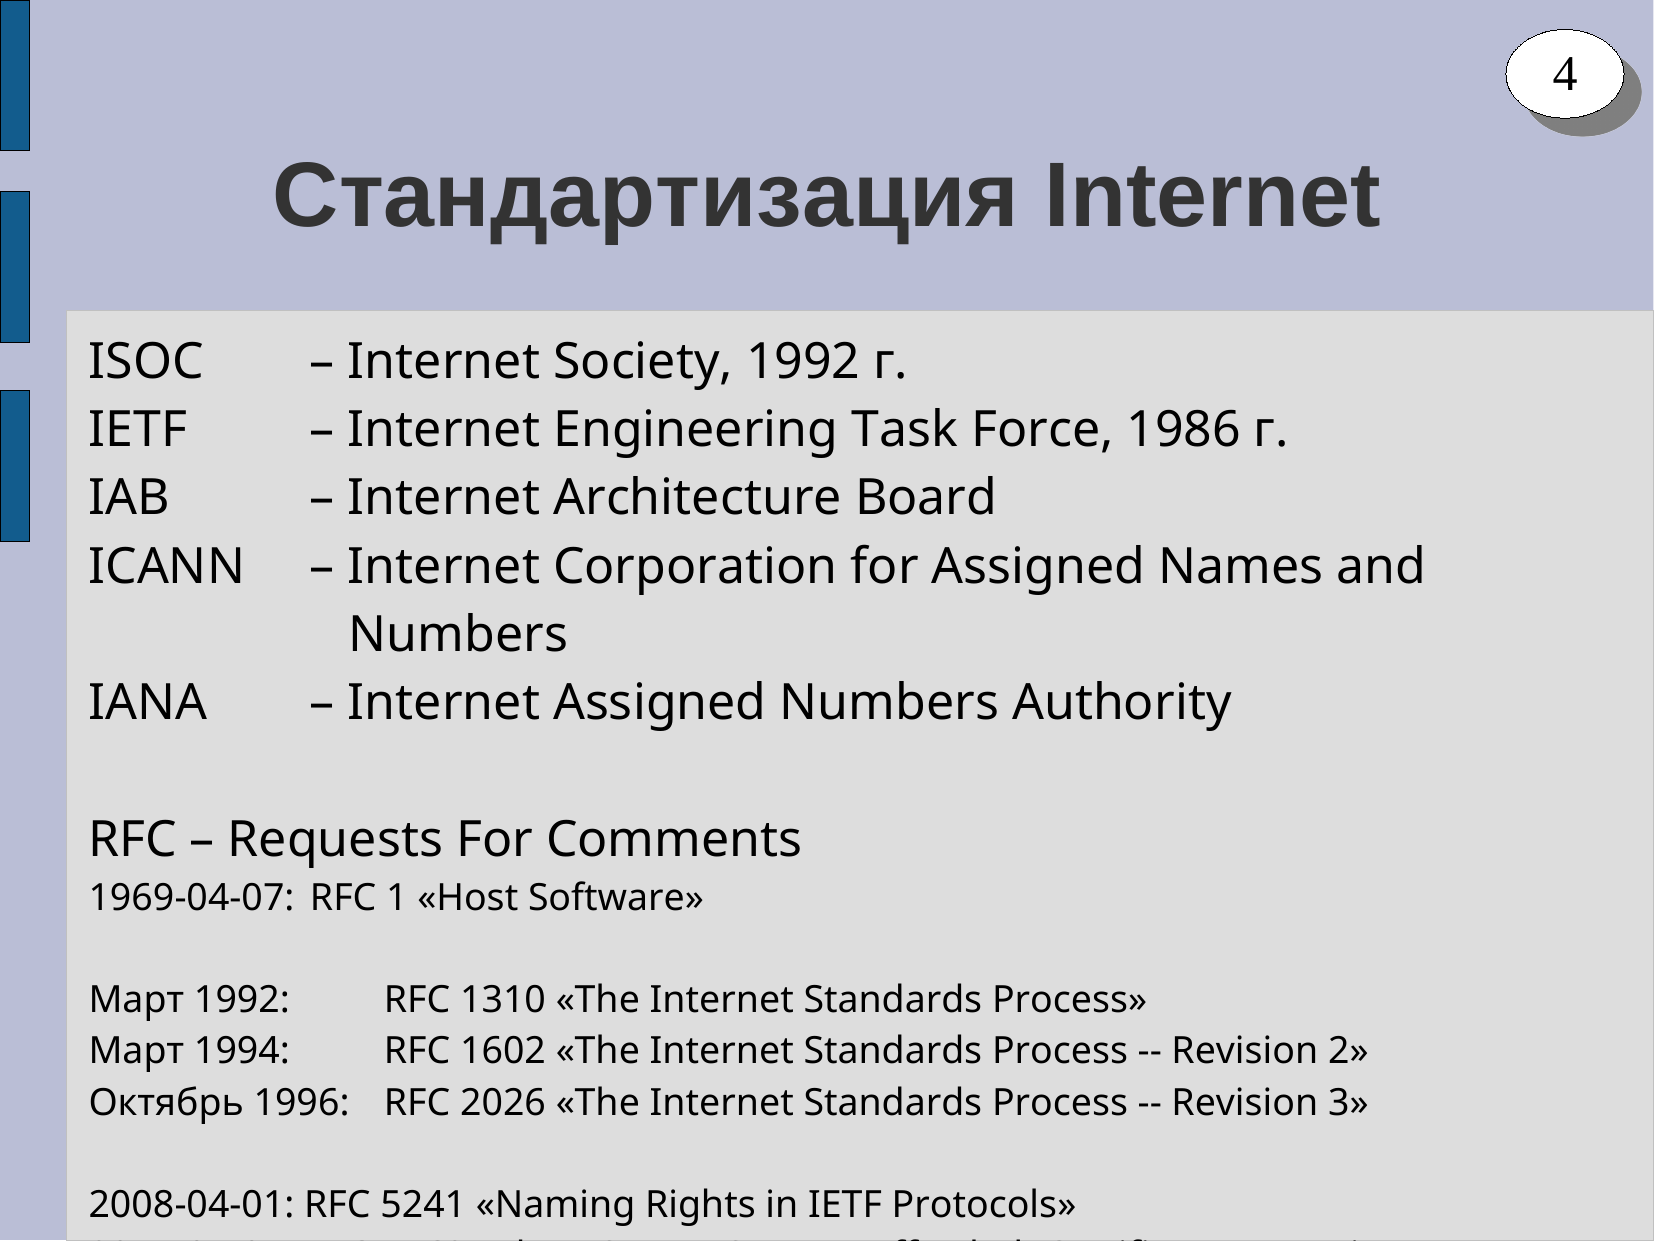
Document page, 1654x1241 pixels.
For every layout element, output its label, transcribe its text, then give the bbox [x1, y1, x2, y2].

text_box ISOC – Internet Society, 1992 г. IETF – Internet Engineering Task Force, 1986 г. IAB – Internet Architecture Board ICANN – Internet Corporation for Assigned Names and Numbers IANA – Internet Assigned Numbers Authority RFC – Requests For Comments 1969-04-07: RFC 1 «Host Software» Март 1992: RFC 1310 «The Internet Standards Process» Март 1994: RFC 1602 «The Internet Standards Process -- Revision 2» Октябрь 1996: RFC 2026 «The Internet Standards Process -- Revision 3» 2008-04-01: RFC 5241 «Naming Rights in IETF Protocols» 2014-04-01: RFC 7169 «The NSA (No Secrecy Afforded) Certificate Extension» 2017-04-01: RFC 8135 «Complex Addressing in IPv6» [88, 324, 1654, 1226]
title Стандартизация Internet [121, 91, 1534, 299]
text_box 4 [1505, 29, 1625, 119]
